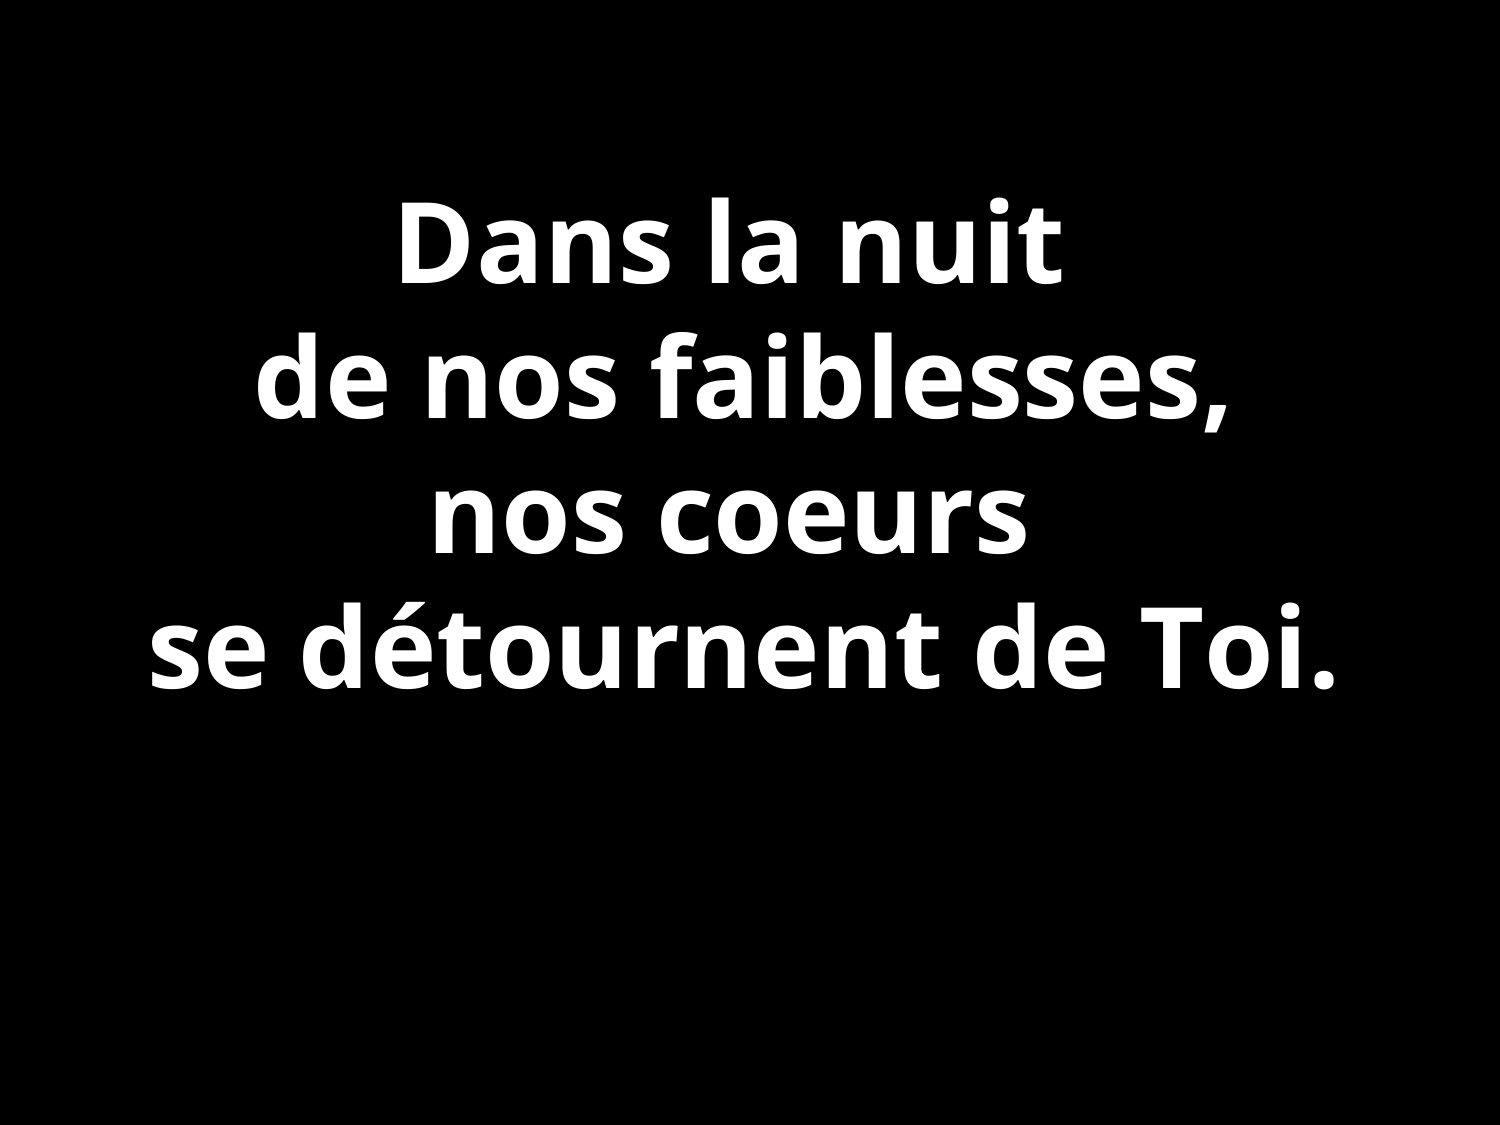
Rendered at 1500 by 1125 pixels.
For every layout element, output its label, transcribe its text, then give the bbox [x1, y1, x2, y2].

text_box Dans la nuit de nos faiblesses, nos coeurs se détournent de Toi. [29, 66, 1459, 591]
